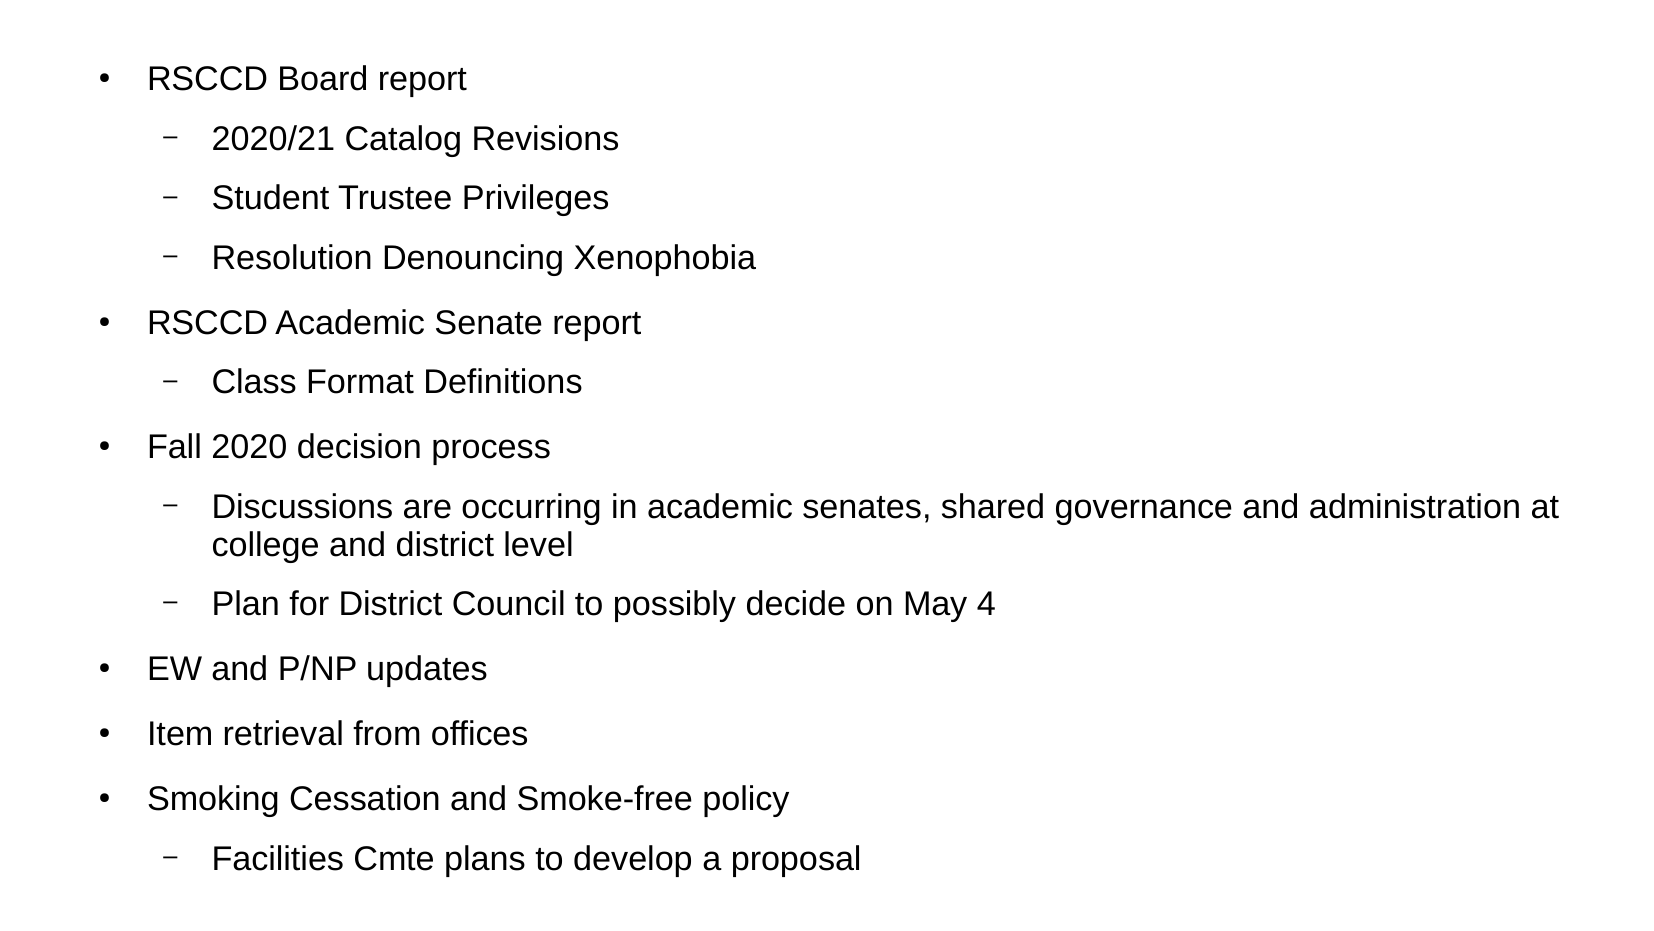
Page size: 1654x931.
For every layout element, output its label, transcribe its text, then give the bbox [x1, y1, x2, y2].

list RSCCD Board report 2020/21 Catalog Revisions Student Trustee Privileges Resolution Denouncing Xenophobia RSCCD Academic Senate report Class Format Definitions Fall 2020 decision process Discussions are occurring in academic senates, shared governance and administration at college and district level Plan for District Council to possibly decide on May 4 EW and P/NP updates Item retrieval from offices Smoking Cessation and Smoke-free policy Facilities Cmte plans to develop a proposal [82, 60, 1571, 886]
